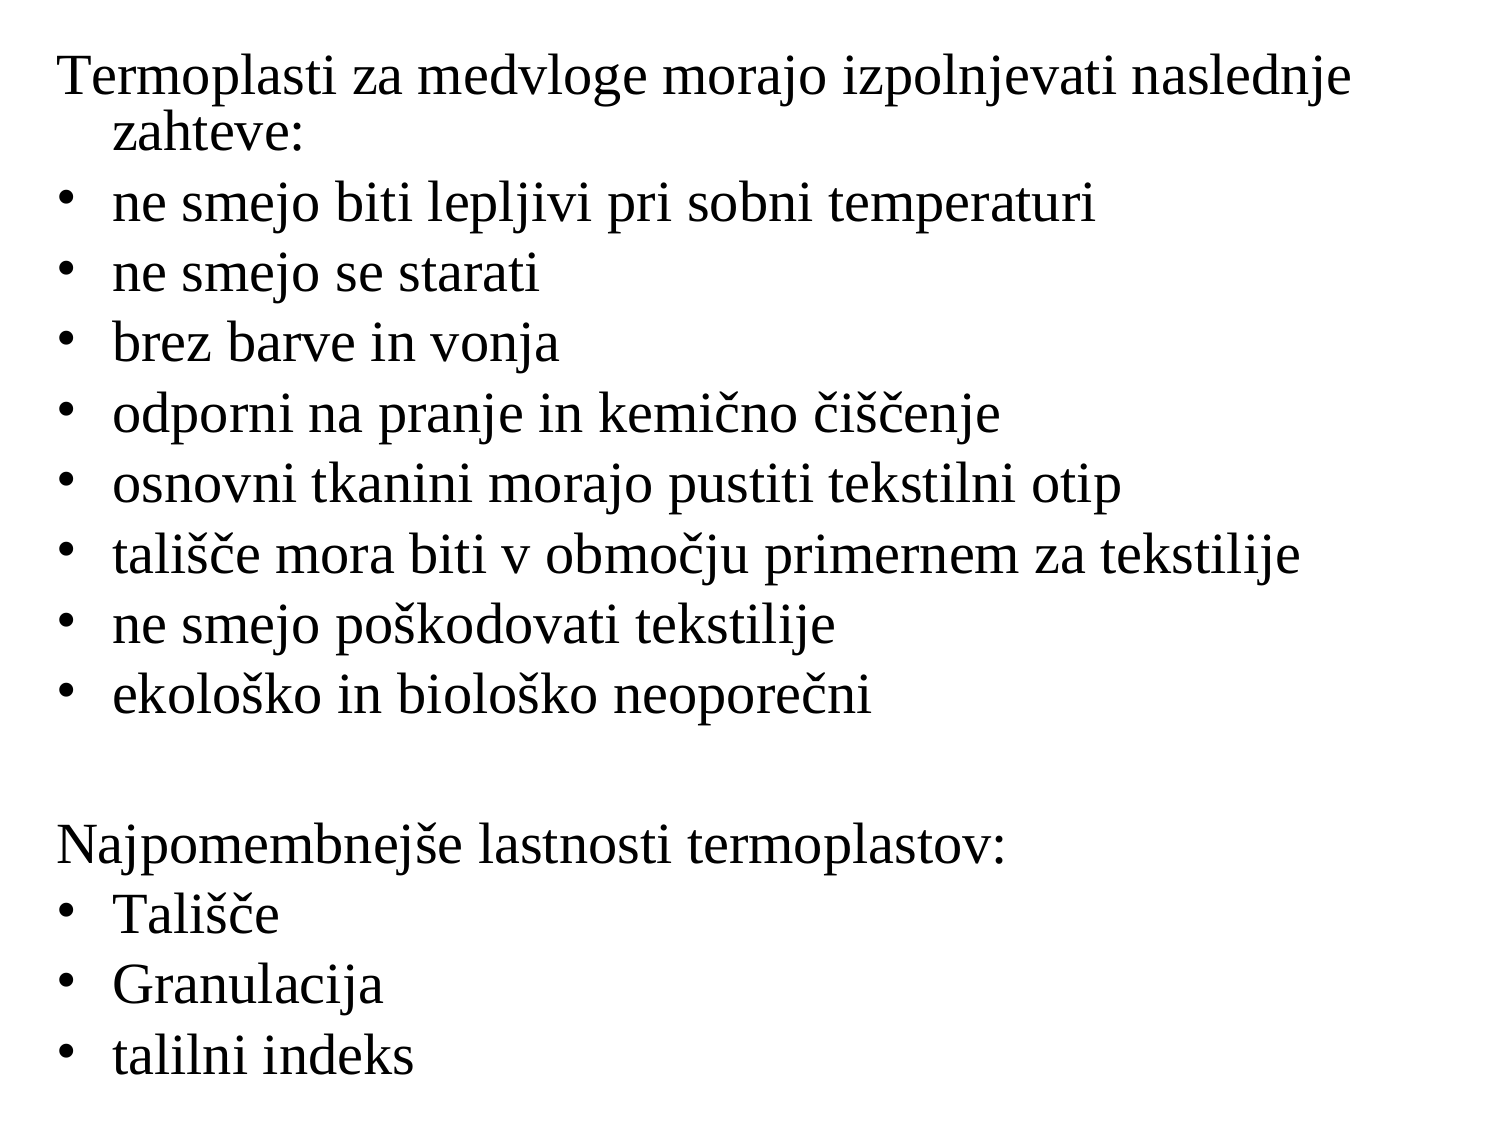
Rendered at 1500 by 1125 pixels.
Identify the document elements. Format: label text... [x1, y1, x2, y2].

list Termoplasti za medvloge morajo izpolnjevati naslednje zahteve: ne smejo biti lepljivi pri sobni temperaturi ne smejo se starati brez barve in vonja odporni na pranje in kemično čiščenje osnovni tkanini morajo pustiti tekstilni otip tališče mora biti v območju primernem za tekstilije ne smejo poškodovati tekstilije ekološko in biološko neoporečni Najpomembnejše lastnosti termoplastov: Tališče Granulacija talilni indeks [41, 42, 1425, 1095]
